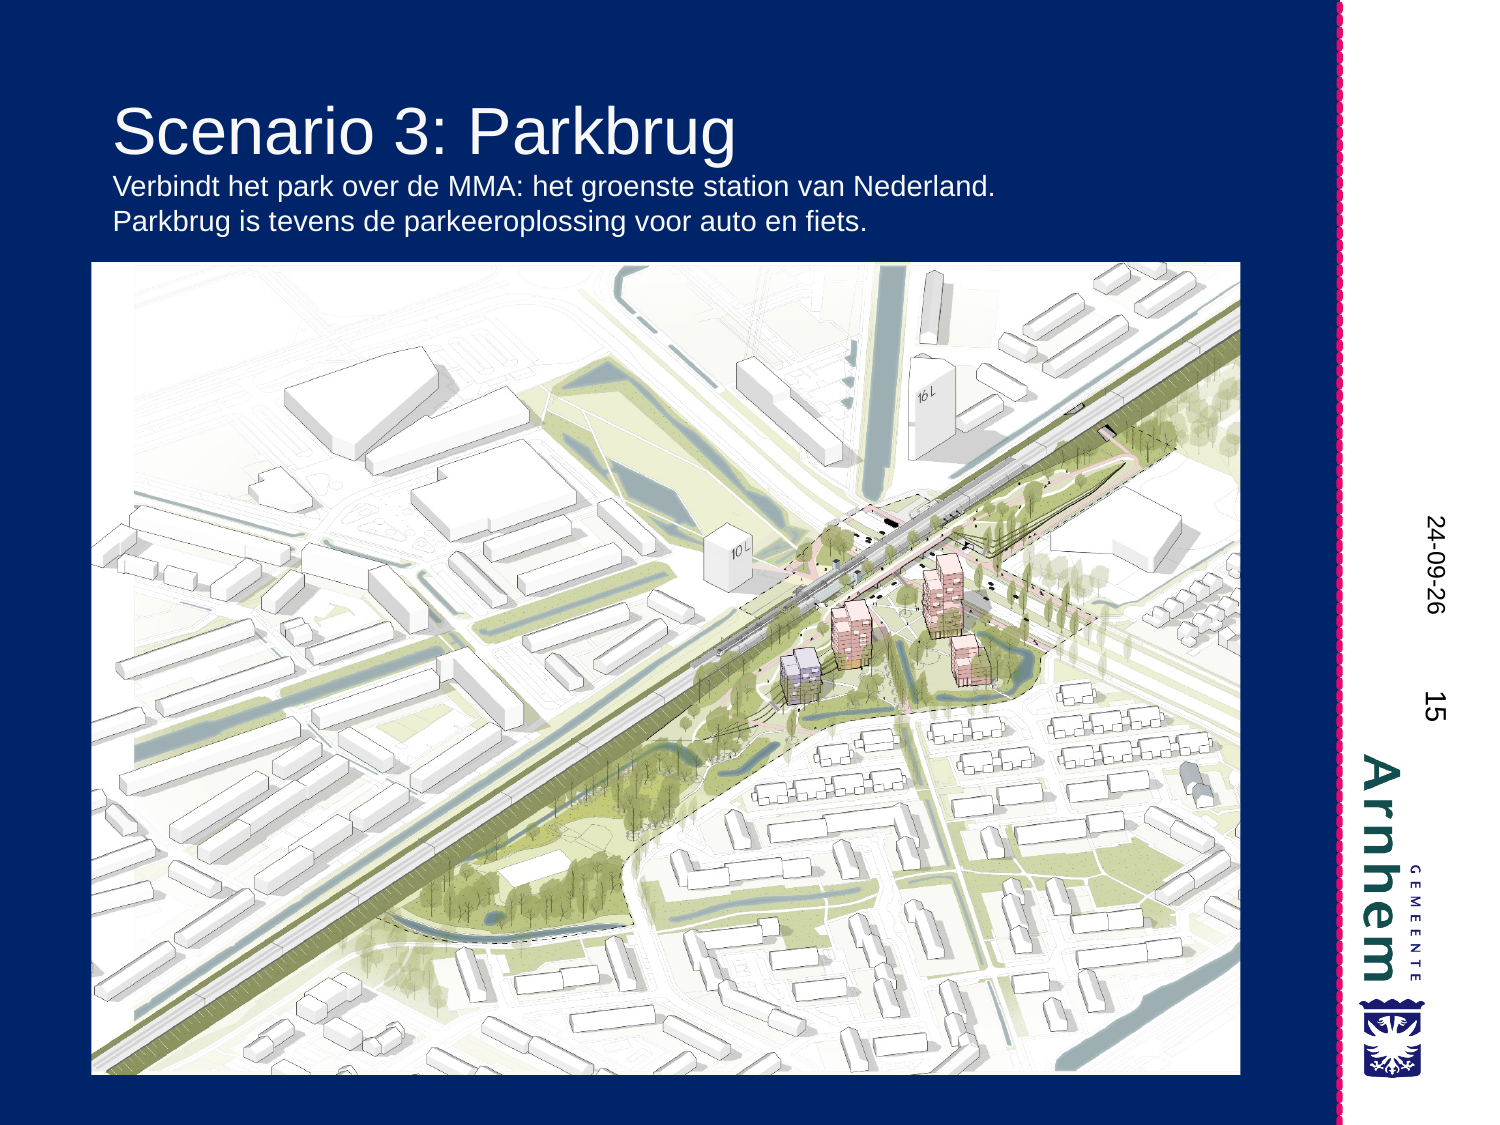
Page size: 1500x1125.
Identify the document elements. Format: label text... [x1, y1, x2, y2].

text_box 15-2-2022 [1410, 500, 1461, 688]
text_box 15 [1412, 675, 1463, 751]
text_box Scenario 3: Parkbrug Verbindt het park over de MMA: het groenste station van Nederland. Parkbrug is tevens de parkeeroplossing voor auto en fiets. [112, 87, 1270, 251]
picture [91, 262, 1241, 1075]
